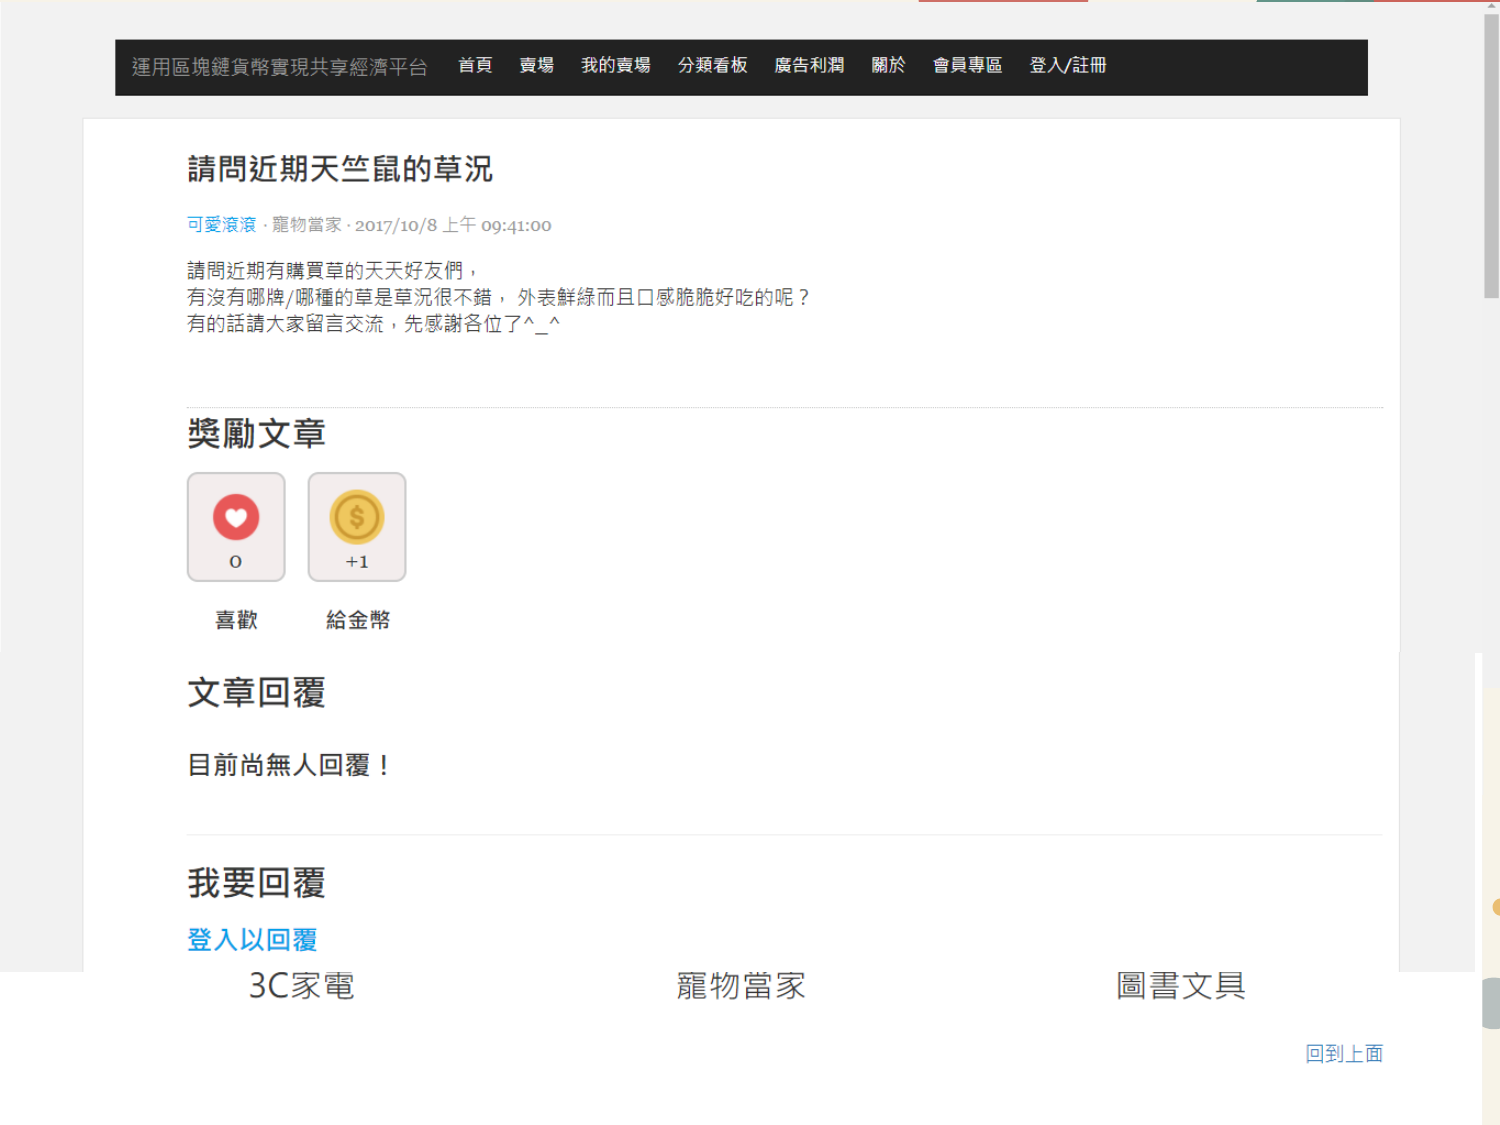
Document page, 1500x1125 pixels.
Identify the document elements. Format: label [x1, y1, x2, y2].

text_box [1492, 898, 1500, 916]
text_box [1483, 977, 1500, 1030]
picture [0, 2, 1500, 1125]
